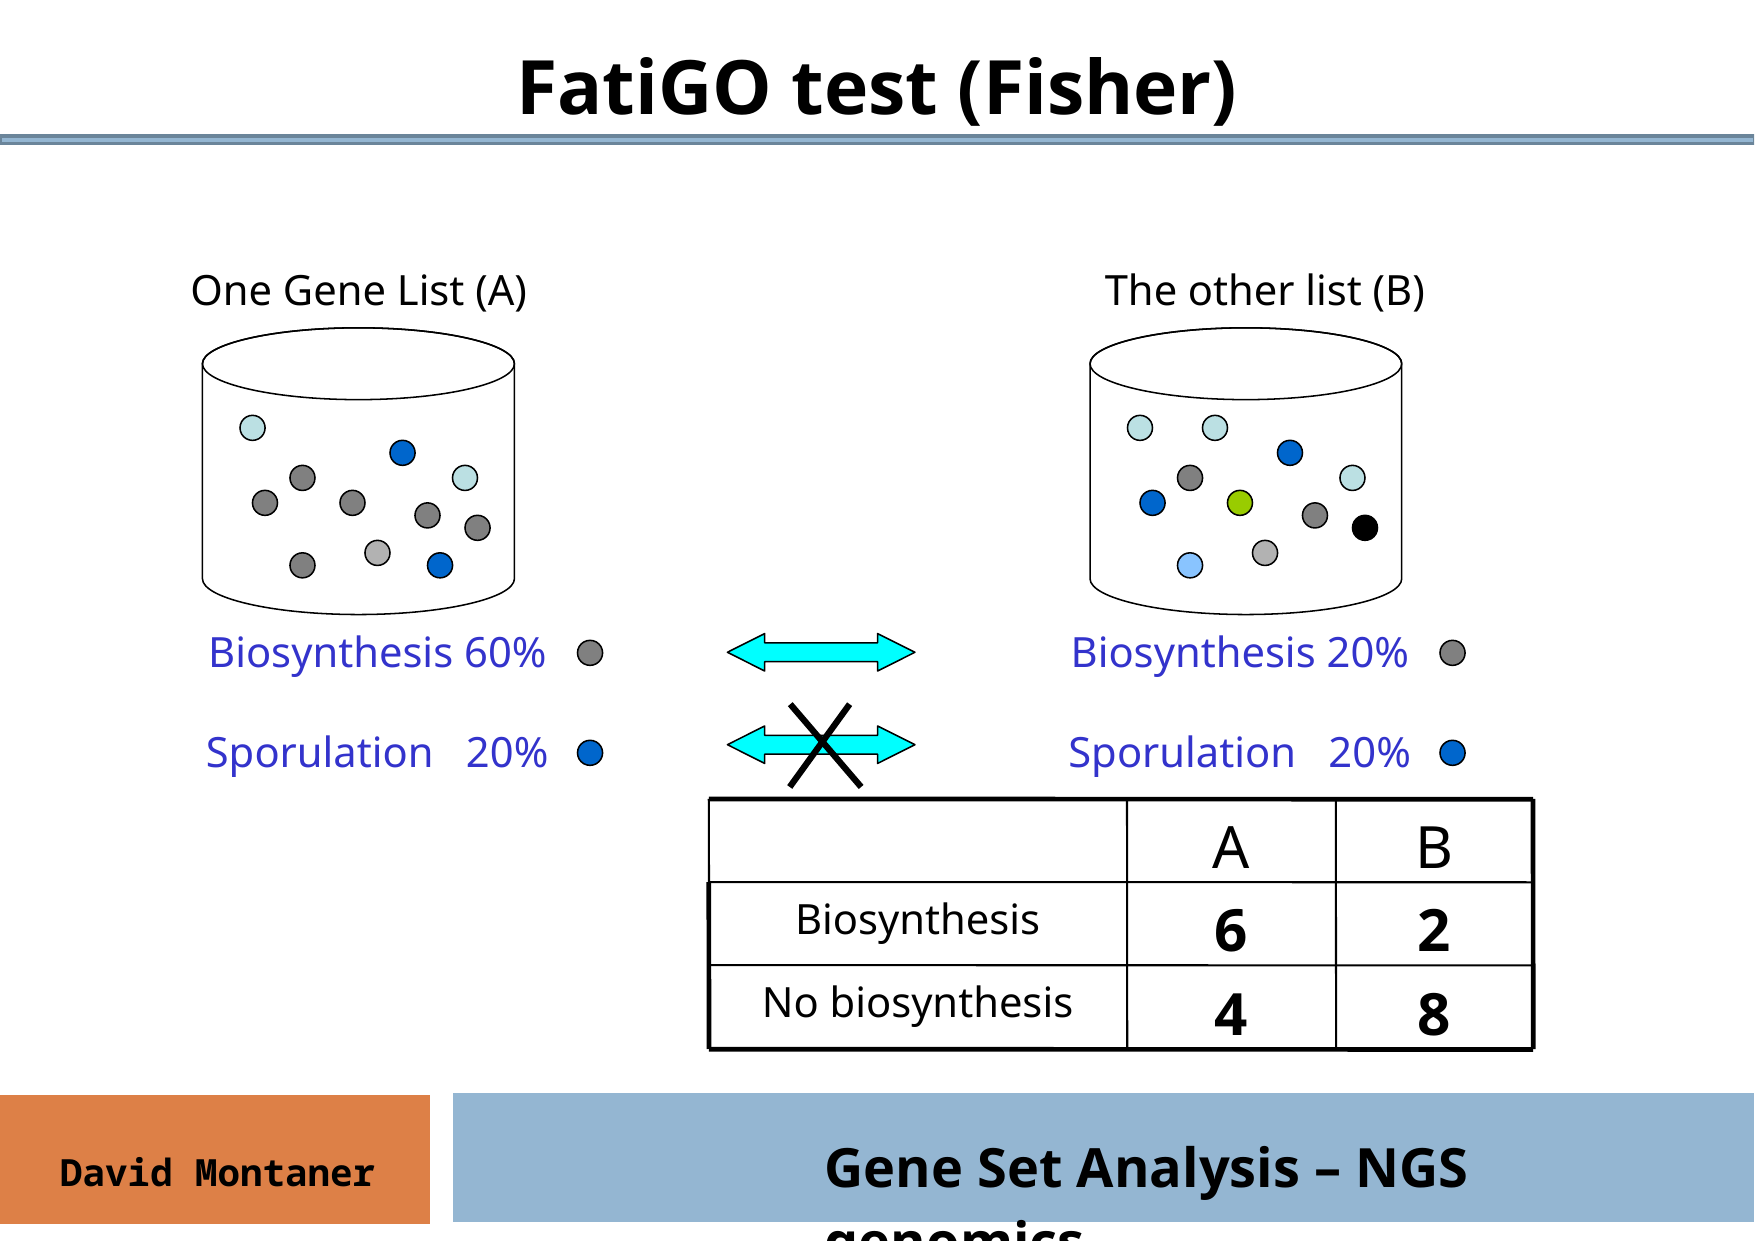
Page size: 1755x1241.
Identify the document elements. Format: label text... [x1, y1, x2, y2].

text_box [1352, 515, 1378, 541]
text_box Biosynthesis 60% [193, 615, 562, 688]
text_box 8 [1402, 977, 1466, 1047]
text_box [1177, 552, 1203, 578]
text_box FatiGO test (Fisher) [67, 27, 1688, 129]
text_box The other list (B)‏ [1089, 252, 1440, 331]
text_box [818, 748, 828, 755]
text_box [1302, 502, 1328, 528]
text_box [452, 465, 478, 491]
text_box Biosynthesis 20% [1055, 615, 1425, 688]
text_box B [1400, 884, 1468, 894]
text_box David Montaner [15, 1139, 421, 1193]
text_box [827, 725, 915, 764]
text_box [727, 633, 915, 672]
text_box [1440, 740, 1466, 766]
text_box [1252, 540, 1278, 566]
text_box [427, 552, 453, 578]
text_box [339, 490, 366, 516]
text_box 8 [1402, 1052, 1466, 1060]
text_box [252, 490, 278, 516]
text_box [465, 515, 491, 541]
text_box No biosynthesis [747, 967, 1089, 1038]
text_box [1202, 415, 1228, 441]
text_box Sporulation 20% [191, 715, 564, 788]
text_box A [1197, 802, 1265, 881]
text_box [364, 540, 391, 566]
text_box [1339, 465, 1366, 491]
text_box [577, 740, 603, 766]
text_box One Gene List (A)‏ [175, 252, 543, 331]
text_box [1127, 415, 1153, 441]
text_box Biosynthesis [780, 884, 1056, 955]
text_box [390, 440, 416, 466]
text_box [577, 640, 603, 666]
text_box [1227, 490, 1253, 516]
text_box 4 [1199, 1052, 1263, 1060]
text_box B [1400, 802, 1468, 881]
text_box 2 [1402, 967, 1466, 977]
text_box [0, 136, 1754, 144]
text_box A [1197, 884, 1265, 894]
text_box Sporulation 20% [1053, 715, 1427, 788]
text_box [414, 502, 441, 528]
text_box [289, 552, 316, 578]
text_box [1440, 640, 1466, 666]
text_box Gene Set Analysis – NGS genomics [810, 1122, 1726, 1200]
text_box 6 [1199, 894, 1263, 964]
text_box [289, 465, 316, 491]
text_box 6 [1199, 967, 1263, 977]
text_box 2 [1402, 894, 1466, 964]
text_box [1177, 465, 1203, 491]
text_box [240, 415, 266, 441]
text_box 4 [1199, 977, 1263, 1047]
text_box [1140, 490, 1166, 516]
text_box [1277, 440, 1303, 466]
text_box [727, 725, 817, 764]
